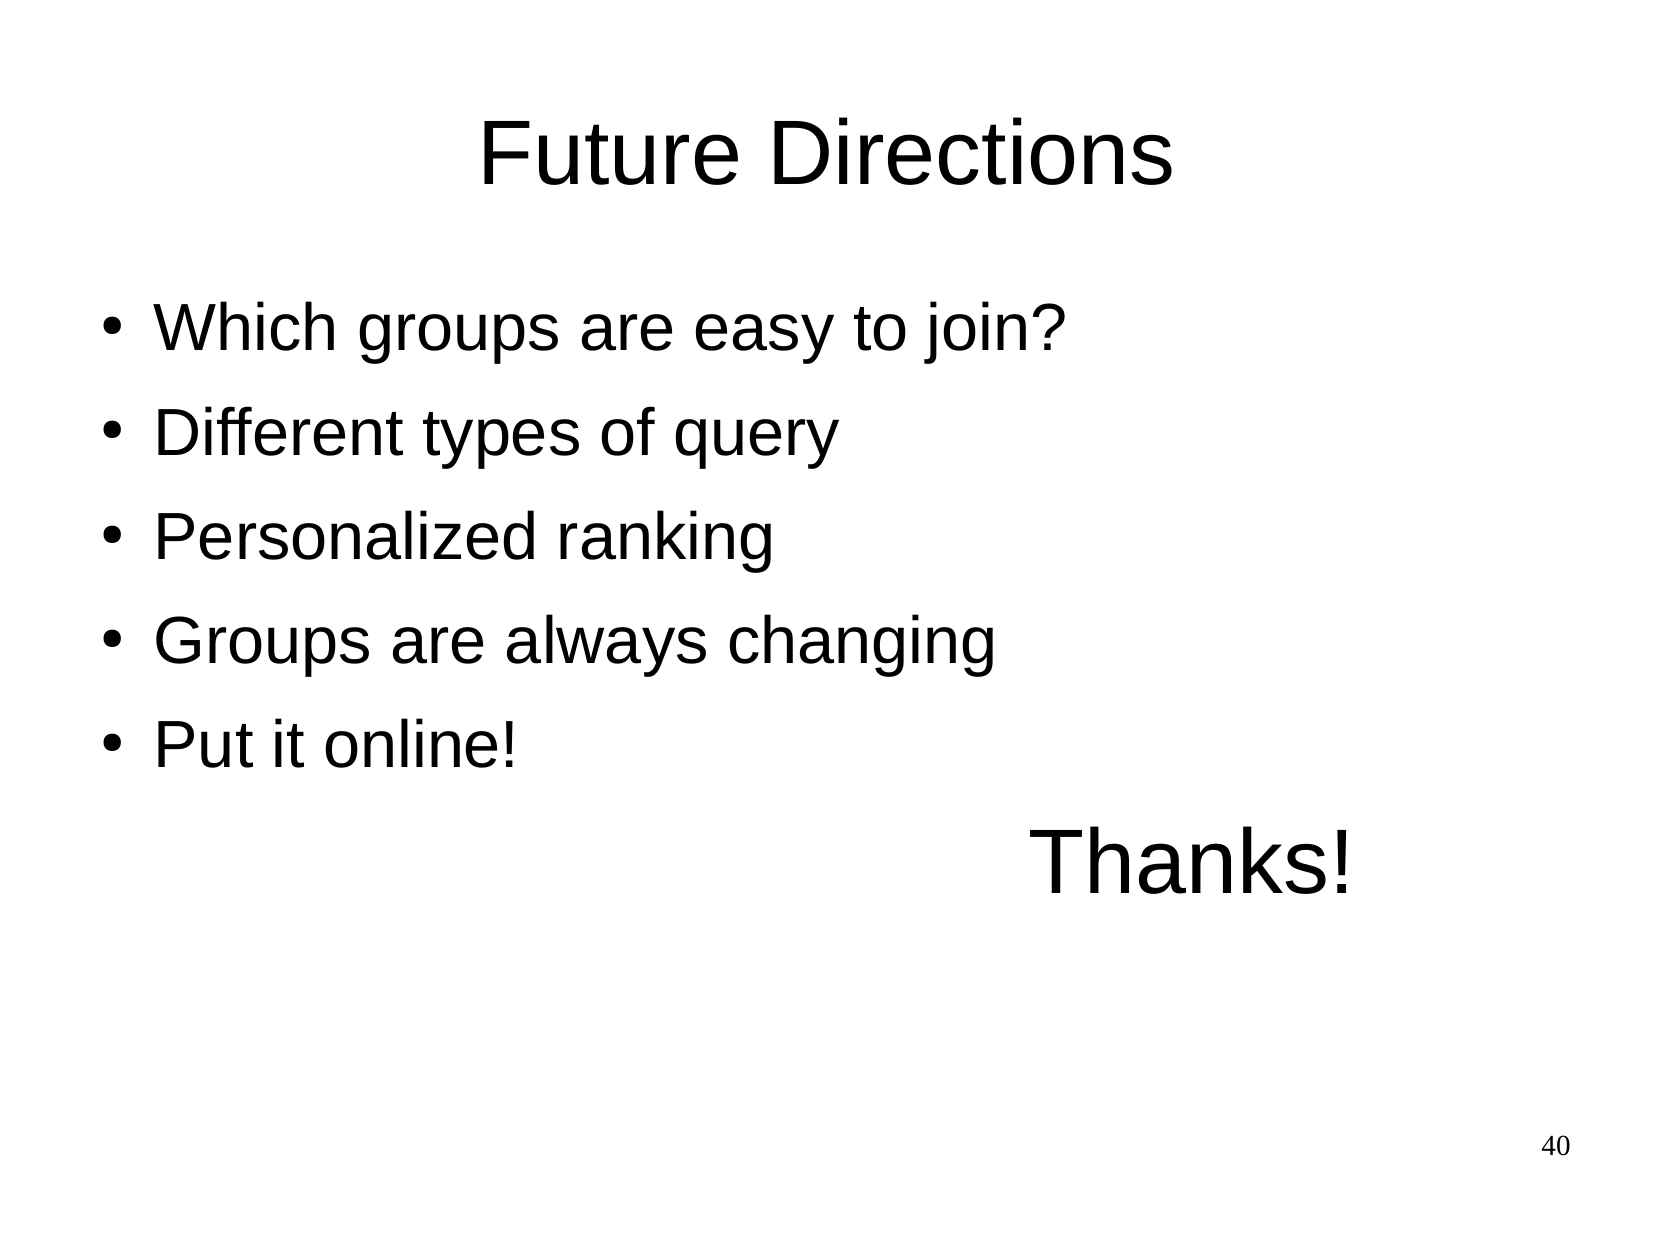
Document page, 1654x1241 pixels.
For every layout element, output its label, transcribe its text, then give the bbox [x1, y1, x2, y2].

list Which groups are easy to join? Different types of query Personalized ranking Groups are always changing Put it online! [82, 290, 1571, 1010]
title Future Directions [82, 49, 1571, 257]
text_box Thanks! [1013, 803, 1371, 921]
